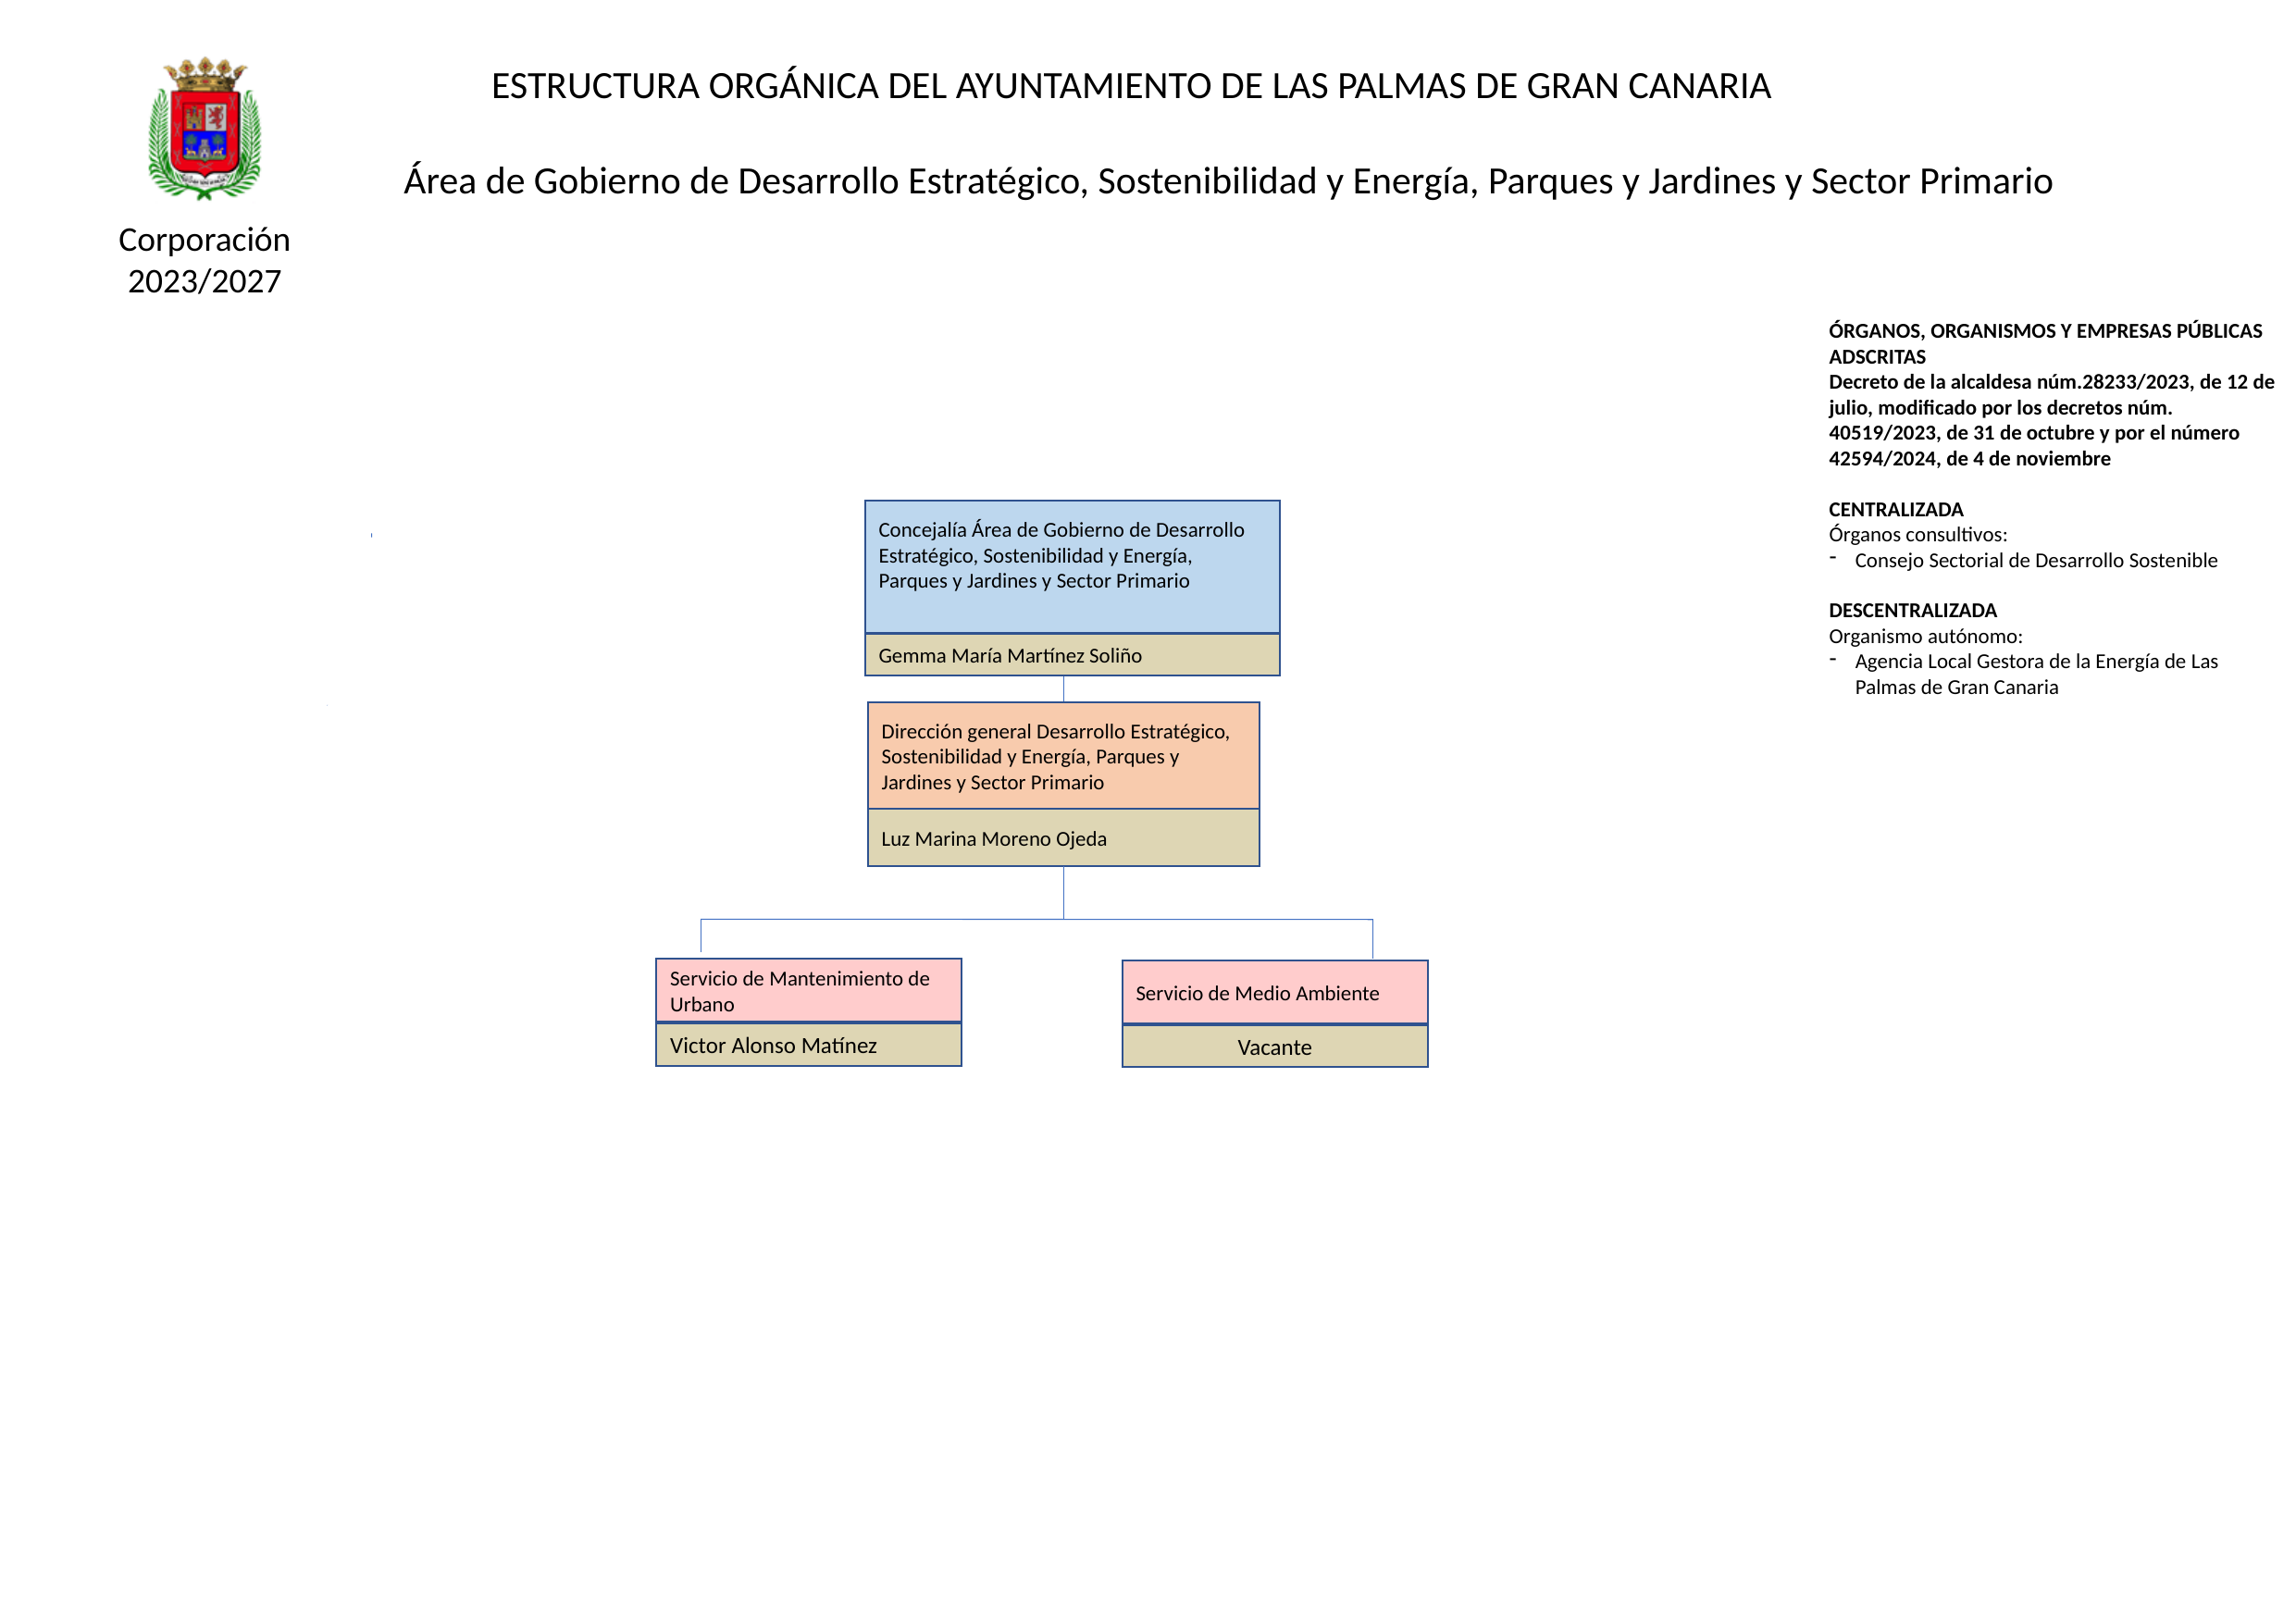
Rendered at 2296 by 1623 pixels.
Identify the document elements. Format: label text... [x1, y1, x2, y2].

text_box Dirección general Desarrollo Estratégico, Sostenibilidad y Energía, Parques y Jardines y Sector Primario [867, 702, 1260, 809]
text_box Gemma María Martínez Soliño [864, 633, 1280, 676]
text_box Vacante [1122, 1024, 1428, 1068]
text_box Victor Alonso Matínez [656, 1023, 962, 1066]
text_box Concejalía Área de Gobierno de Desarrollo Estratégico, Sostenibilidad y Energía, Parques y Jardines y Sector Primario [864, 501, 1280, 633]
picture [146, 53, 263, 204]
text_box ESTRUCTURA ORGÁNICA DEL AYUNTAMIENTO DE LAS PALMAS DE GRAN CANARIA [478, 53, 1787, 114]
text_box Servicio de Medio Ambiente [1122, 960, 1428, 1023]
text_box Área de Gobierno de Desarrollo Estratégico, Sostenibilidad y Energía, Parques y Jardines y Sector Primario [390, 148, 2113, 209]
text_box Corporación 2023/2027 [82, 209, 328, 307]
text_box ÓRGANOS, ORGANISMOS Y EMPRESAS PÚBLICAS ADSCRITAS Decreto de la alcaldesa núm.28233/2023, de 12 de julio, modificado por los decretos núm. 40519/2023, de 31 de octubre y por el número 42594/2024, de 4 de noviembre CENTRALIZADA Órganos consultivos: Consejo Sectorial de Desarrollo Sostenible DESCENTRALIZADA Organismo autónomo: Agencia Local Gestora de la Energía de Las Palmas de Gran Canaria [1815, 310, 2295, 706]
text_box Luz Marina Moreno Ojeda [867, 809, 1260, 866]
text_box Servicio de Mantenimiento de Urbano [656, 959, 962, 1022]
